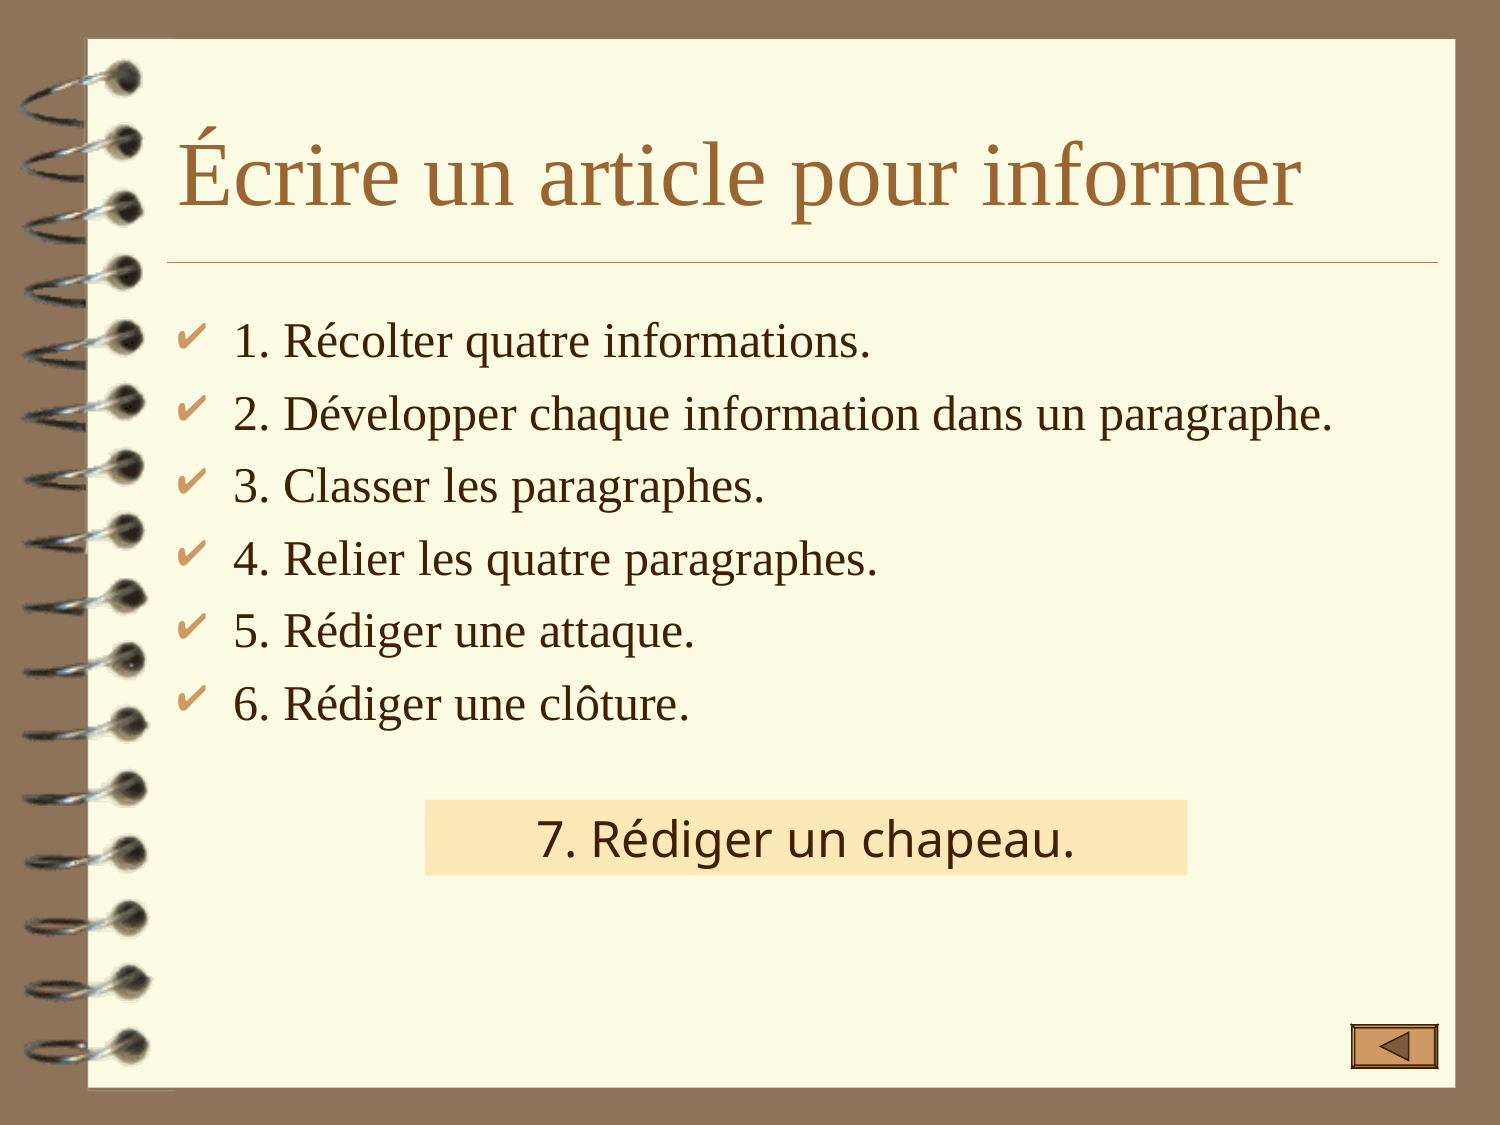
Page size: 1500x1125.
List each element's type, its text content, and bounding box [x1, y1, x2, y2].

title Écrire un article pour informer [162, 74, 1438, 263]
list 1. Récolter quatre informations. 2. Développer chaque information dans un paragraphe. 3. Classer les paragraphes. 4. Relier les quatre paragraphes. 5. Rédiger une attaque. 6. Rédiger une clôture. [162, 299, 1438, 976]
text_box 7. Rédiger un chapeau. [424, 799, 1188, 876]
picture [0, 0, 175, 1125]
text_box [1353, 1024, 1438, 1068]
